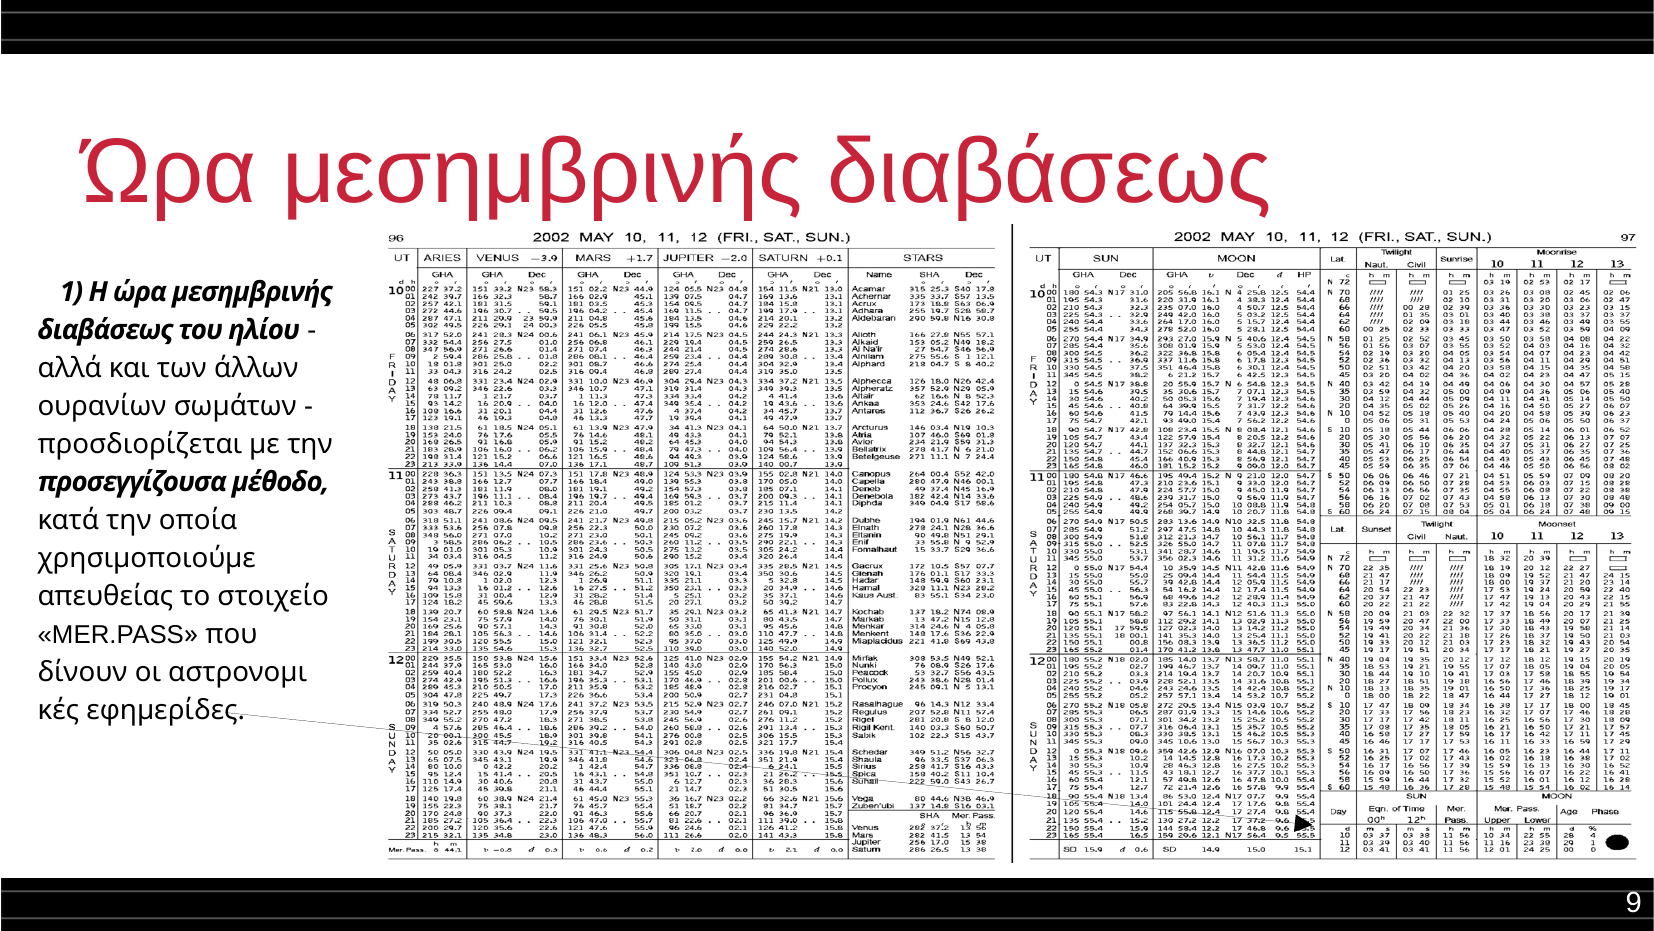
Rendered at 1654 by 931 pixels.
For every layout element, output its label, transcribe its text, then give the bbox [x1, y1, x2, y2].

picture [1, 0, 1654, 54]
list 1) Η ώρα μεσημβρινής διαβάσεως του ηλίου - αλλά και των άλλων ουρανίων σωμάτων - προσδιορίζεται με την προσεγγίζουσα μέθοδο, κατά την οποία χρησιμοποιούμε απευθείας το στοιχείο «Μer.pass» που δίνουν οι αστρονομι­κές εφημερίδες. [37, 271, 338, 826]
picture [375, 224, 1651, 863]
picture [1, 878, 1654, 931]
title Ώρα μεσημβρινής διαβάσεως [82, 92, 1571, 249]
